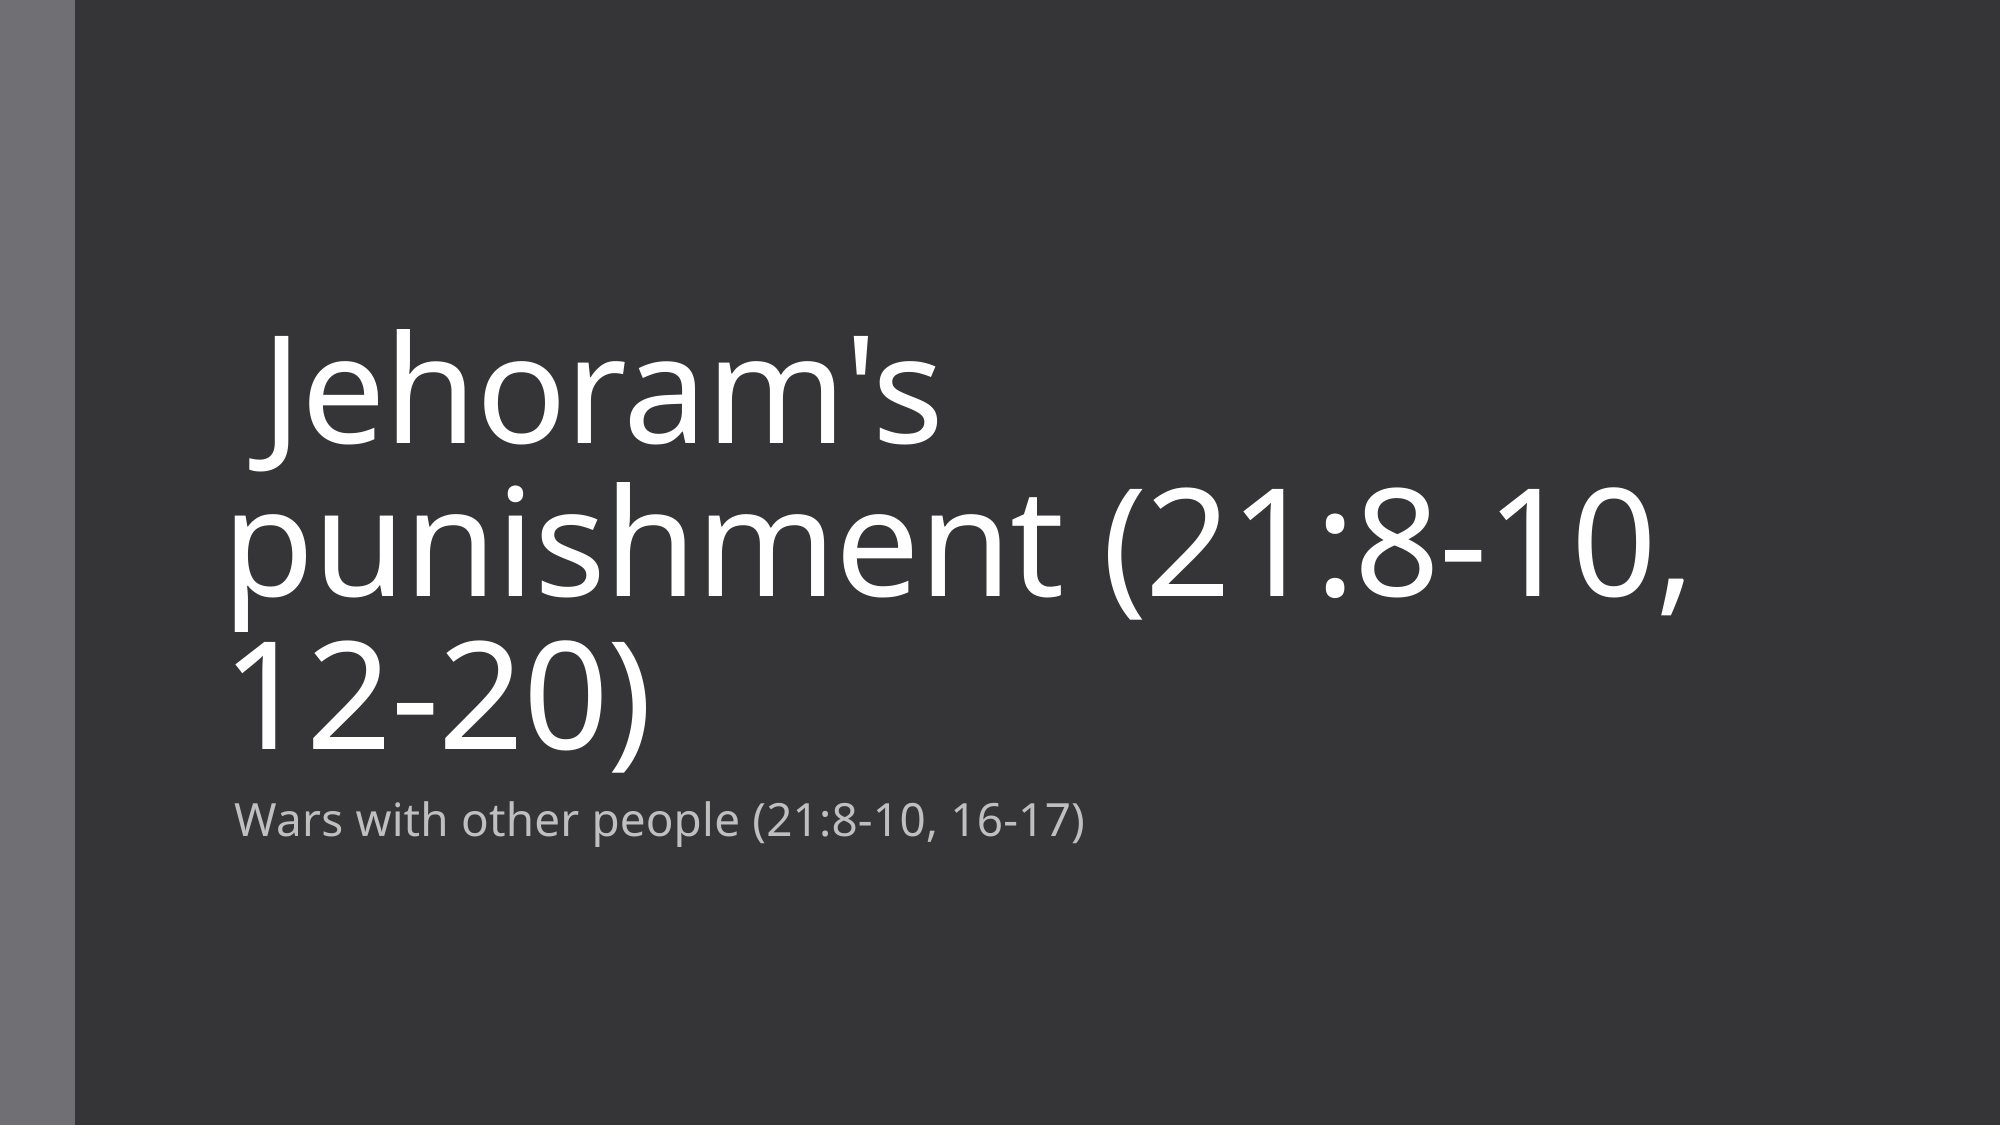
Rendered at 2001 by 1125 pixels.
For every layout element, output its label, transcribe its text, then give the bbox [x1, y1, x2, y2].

title Jehoram's punishment (21:8-10, 12-20) [206, 124, 1752, 787]
subtitle Wars with other people (21:8-10, 16-17) [206, 787, 1752, 1066]
